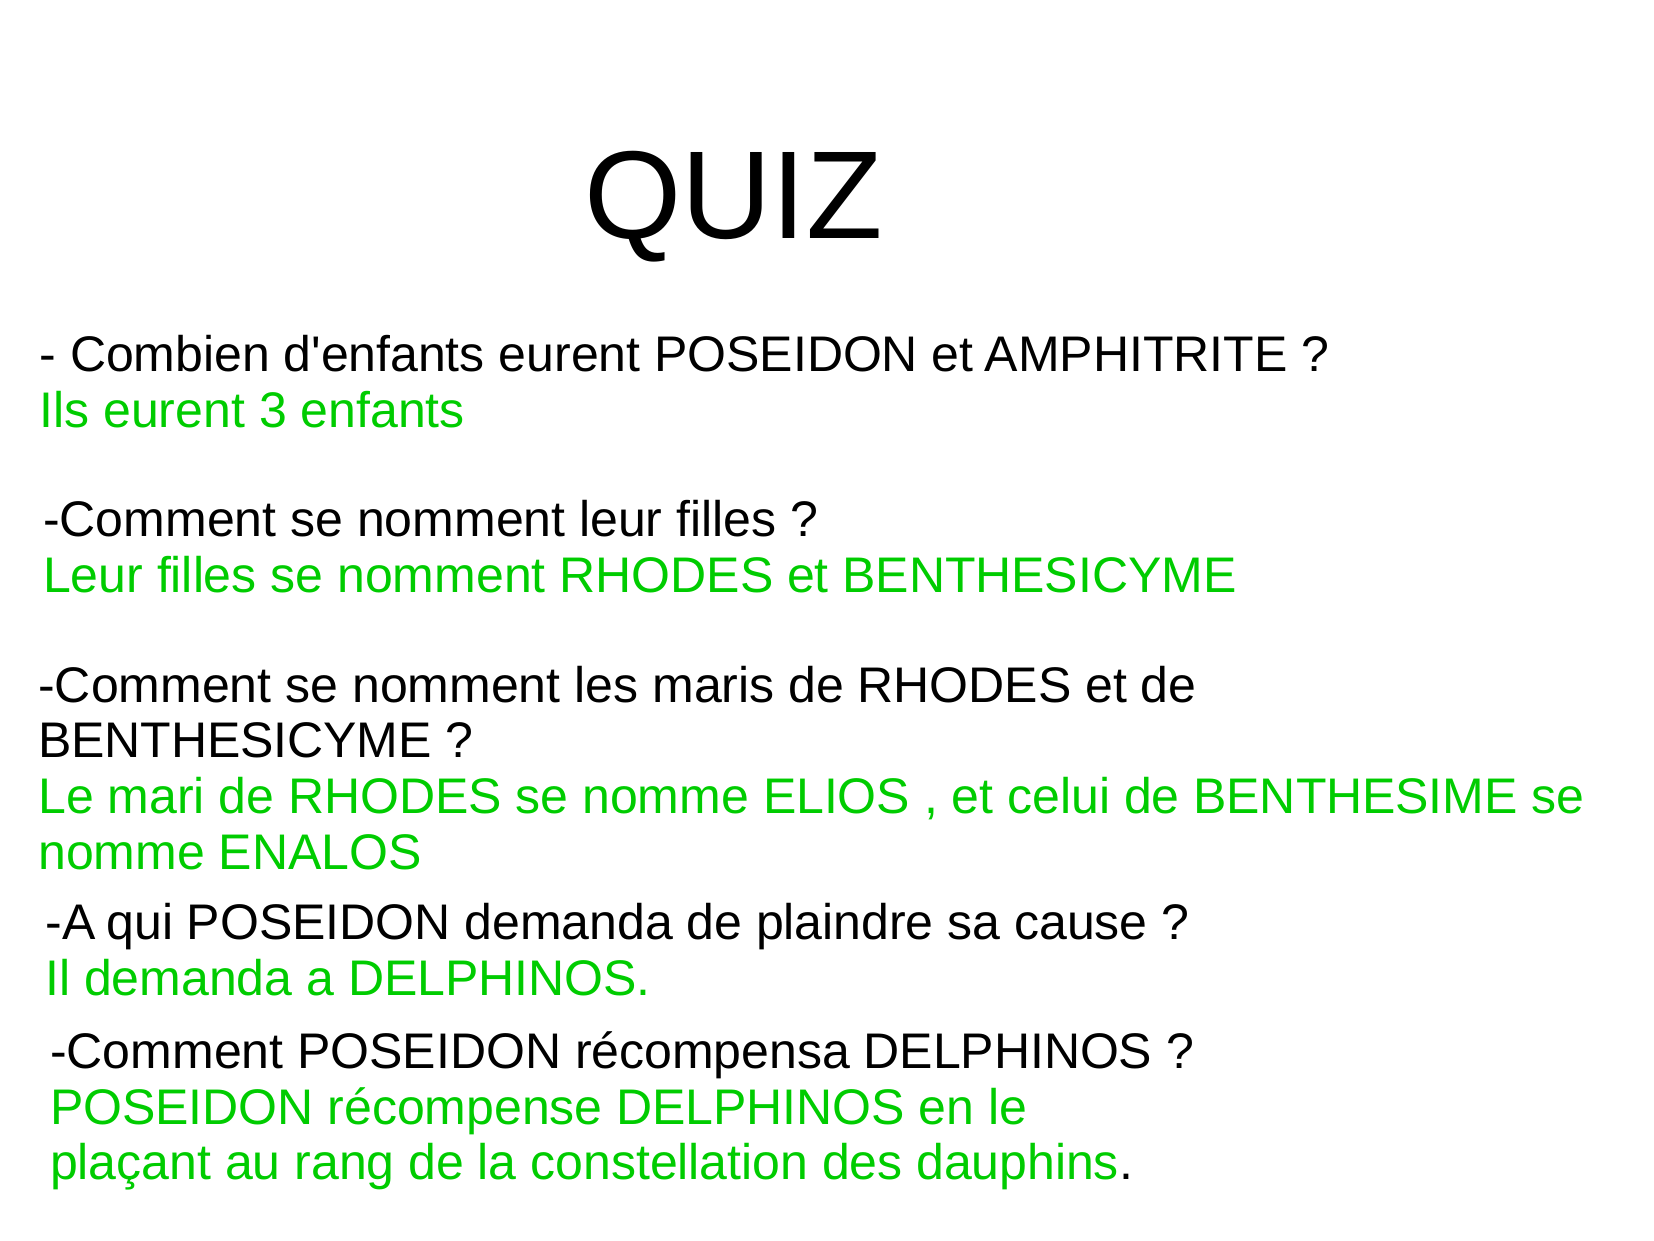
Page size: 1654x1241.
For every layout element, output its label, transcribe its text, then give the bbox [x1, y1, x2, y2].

text_box QUIZ [569, 118, 898, 273]
text_box -Comment POSEIDON récompensa DELPHINOS ? POSEIDON récompense DELPHINOS en le plaçant au rang de la constellation des dauphins. [35, 1015, 1210, 1198]
text_box -A qui POSEIDON demanda de plaindre sa cause ? Il demanda a DELPHINOS. [30, 887, 1205, 1014]
text_box - Combien d'enfants eurent POSEIDON et AMPHITRITE ? Ils eurent 3 enfants [24, 318, 1371, 446]
text_box -Comment se nomment les maris de RHODES et de BENTHESICYME ? Le mari de RHODES se nomme ELIOS , et celui de BENTHESIME se nomme ENALOS [23, 649, 1640, 888]
text_box -Comment se nomment leur filles ? Leur filles se nomment RHODES et BENTHESICYME [28, 484, 1252, 611]
